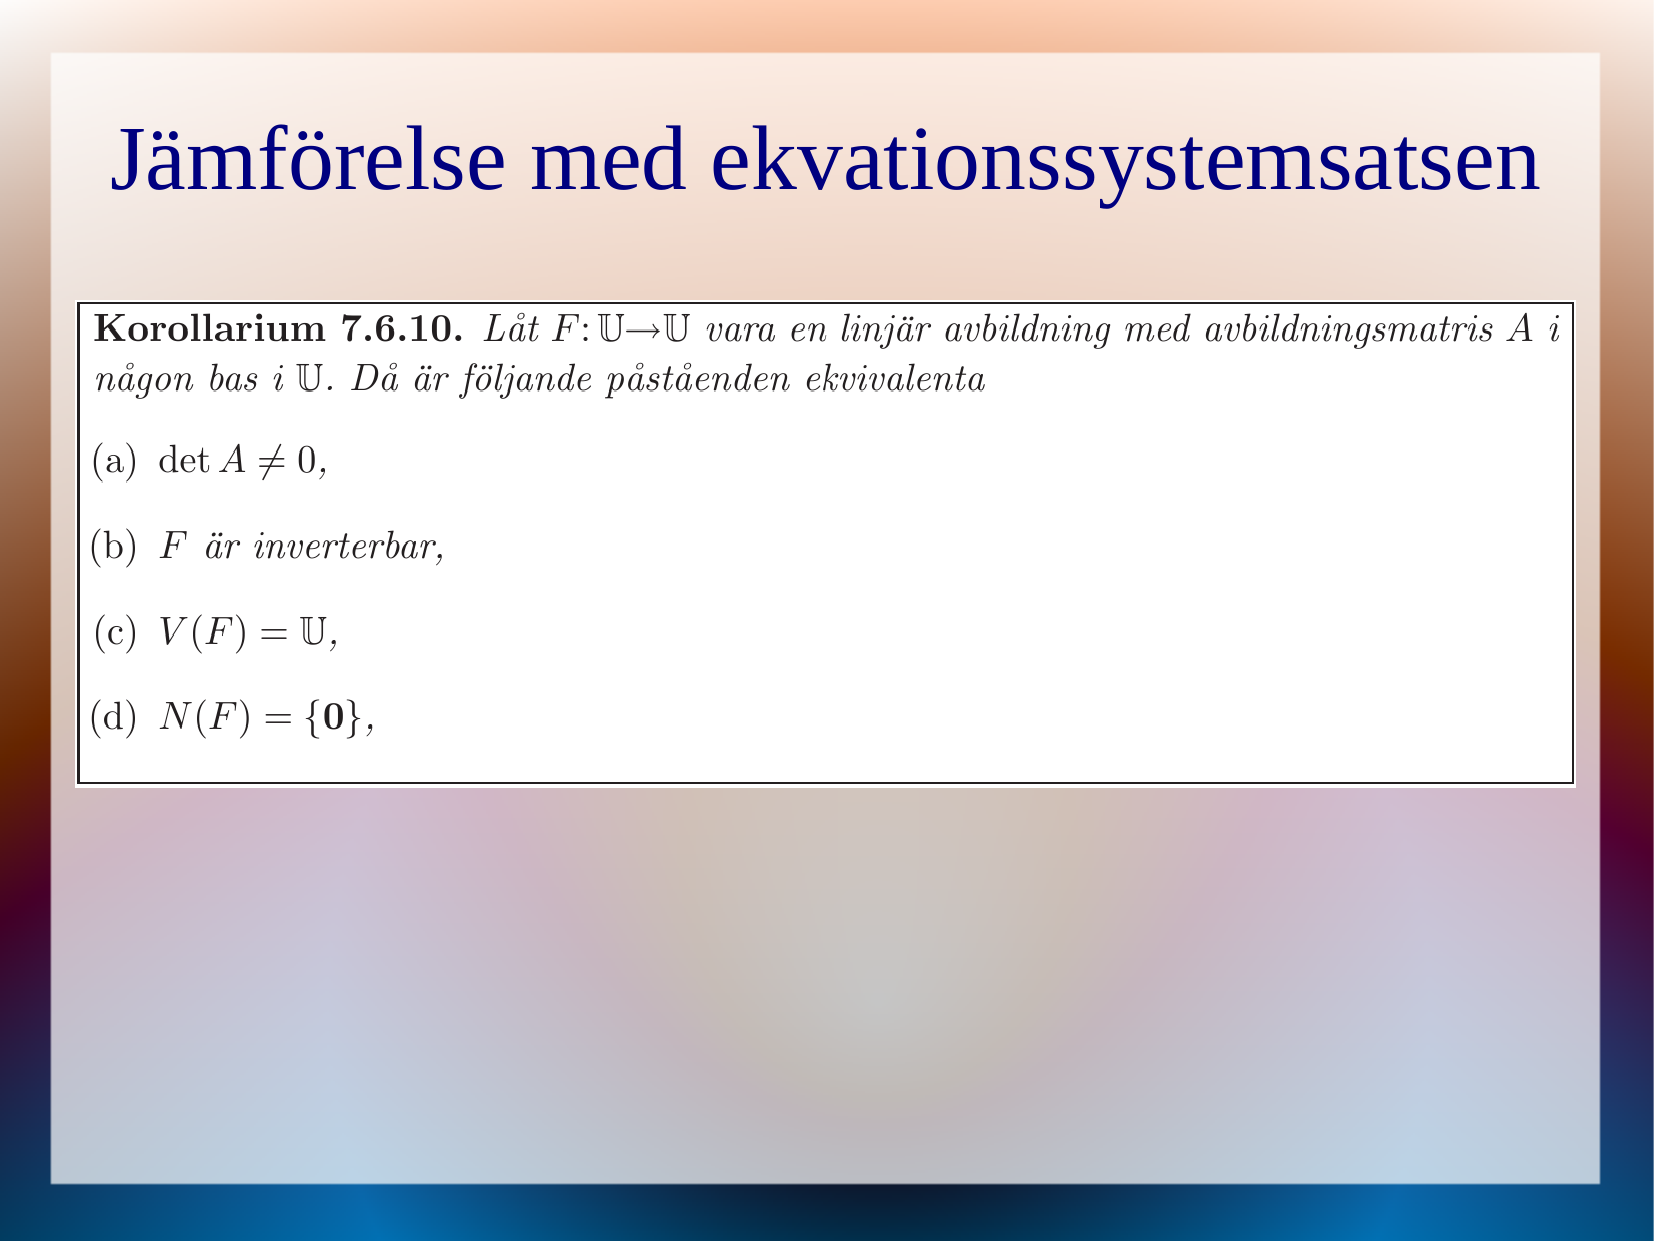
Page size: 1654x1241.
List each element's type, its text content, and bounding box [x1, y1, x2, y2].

picture [0, 0, 1654, 1241]
title Jämförelse med ekvationssystemsatsen [82, 62, 1571, 255]
